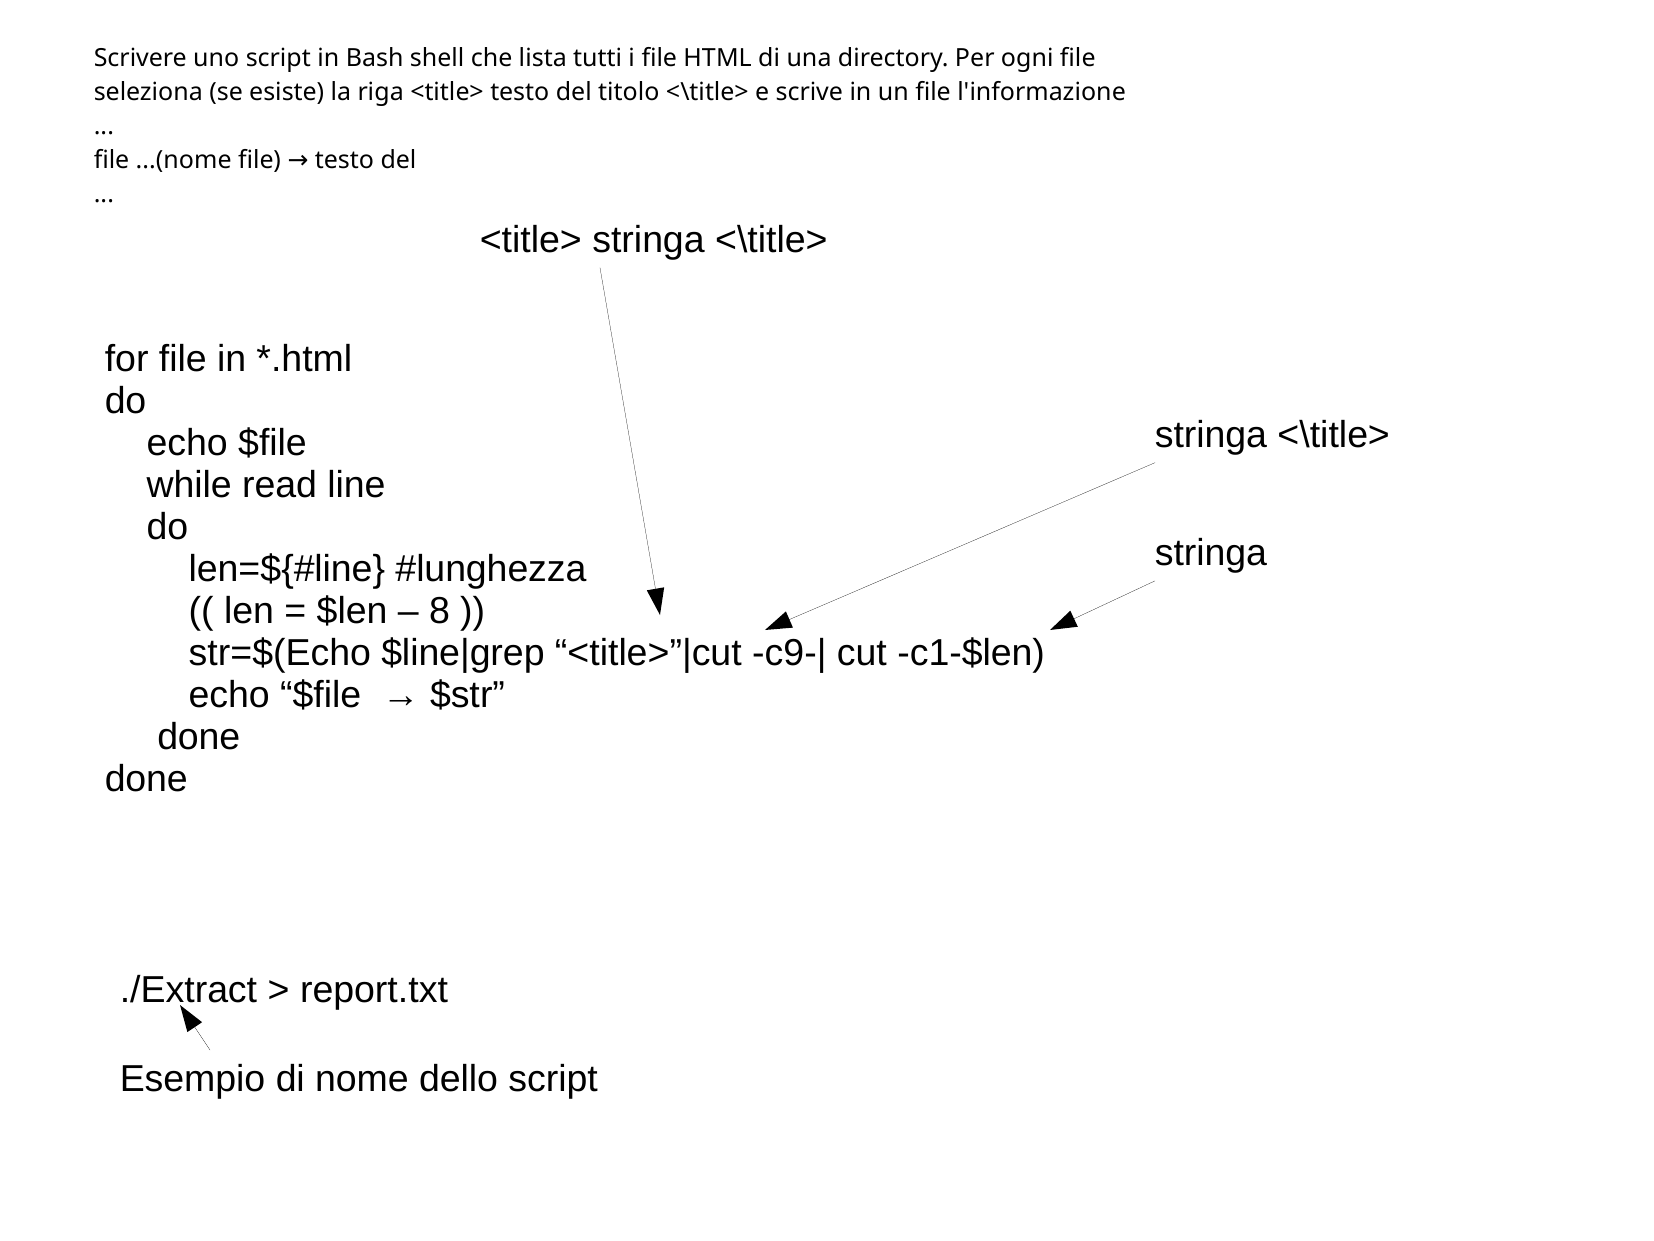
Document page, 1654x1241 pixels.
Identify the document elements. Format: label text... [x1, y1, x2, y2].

text_box Esempio di nome dello script [105, 1050, 796, 1107]
text_box stringa [1140, 523, 1406, 581]
text_box <title> stringa <\title> [465, 210, 1381, 268]
text_box stringa <\title> [1140, 405, 1406, 463]
text_box for file in *.html do echo $file while read line do len=${#line} #lunghezza (( len = $len – 8 )) str=$(Echo $line|grep “<title>”|cut -c9-| cut -c1-$len) echo “$file → $str” done done [90, 330, 1516, 808]
text_box Scrivere uno script in Bash shell che lista tutti i file HTML di una directory. Per ogni file seleziona (se esiste) la riga <title> testo del titolo <\title> e scrive in un file l'informazione ... file ...(nome file) → testo del ... [79, 32, 1253, 194]
text_box ./Extract > report.txt [105, 960, 1201, 1018]
